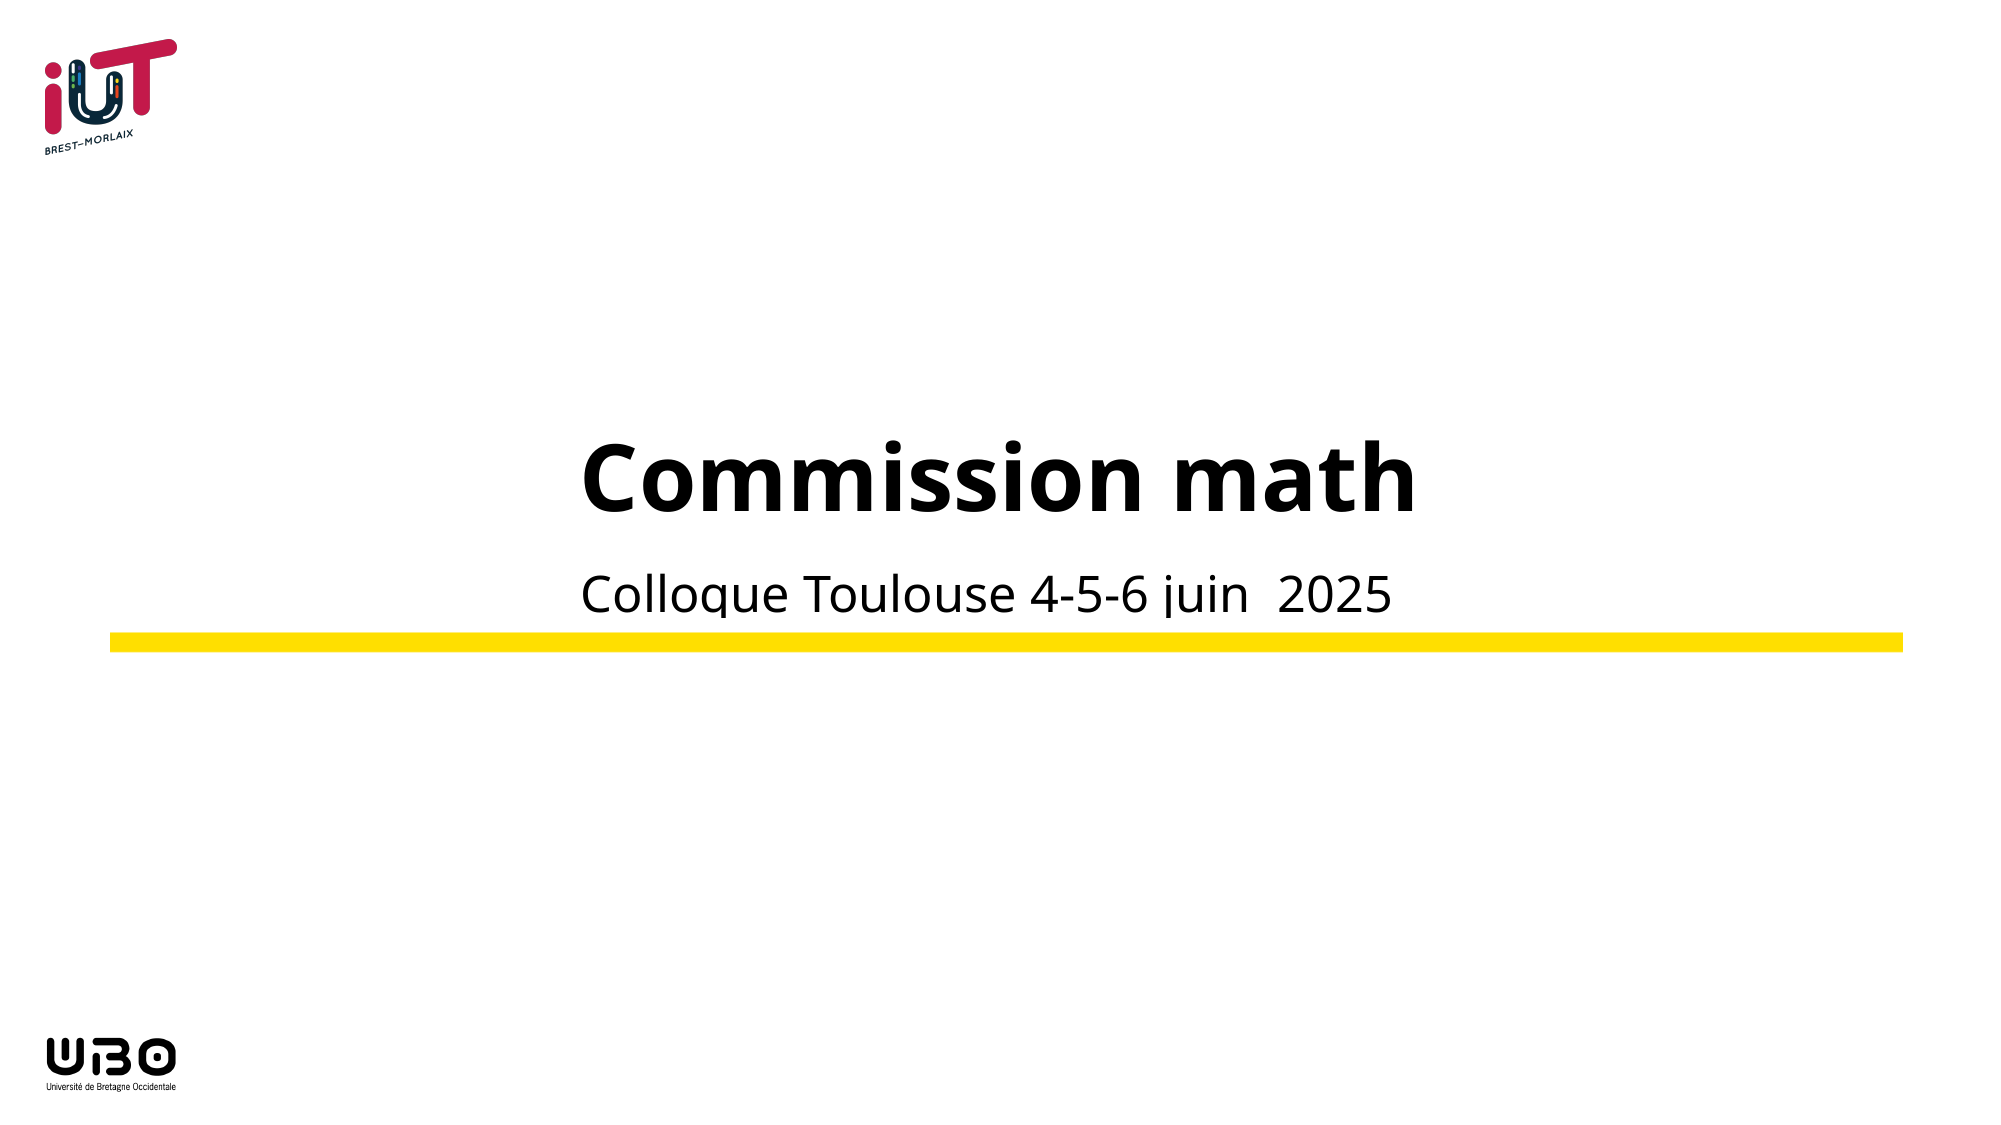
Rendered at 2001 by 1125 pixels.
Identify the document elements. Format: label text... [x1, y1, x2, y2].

title Commission math Colloque Toulouse 4-5-6 juin 2025 [137, 423, 1863, 618]
picture [45, 39, 177, 155]
picture [110, 618, 1903, 664]
picture [45, 1036, 177, 1093]
